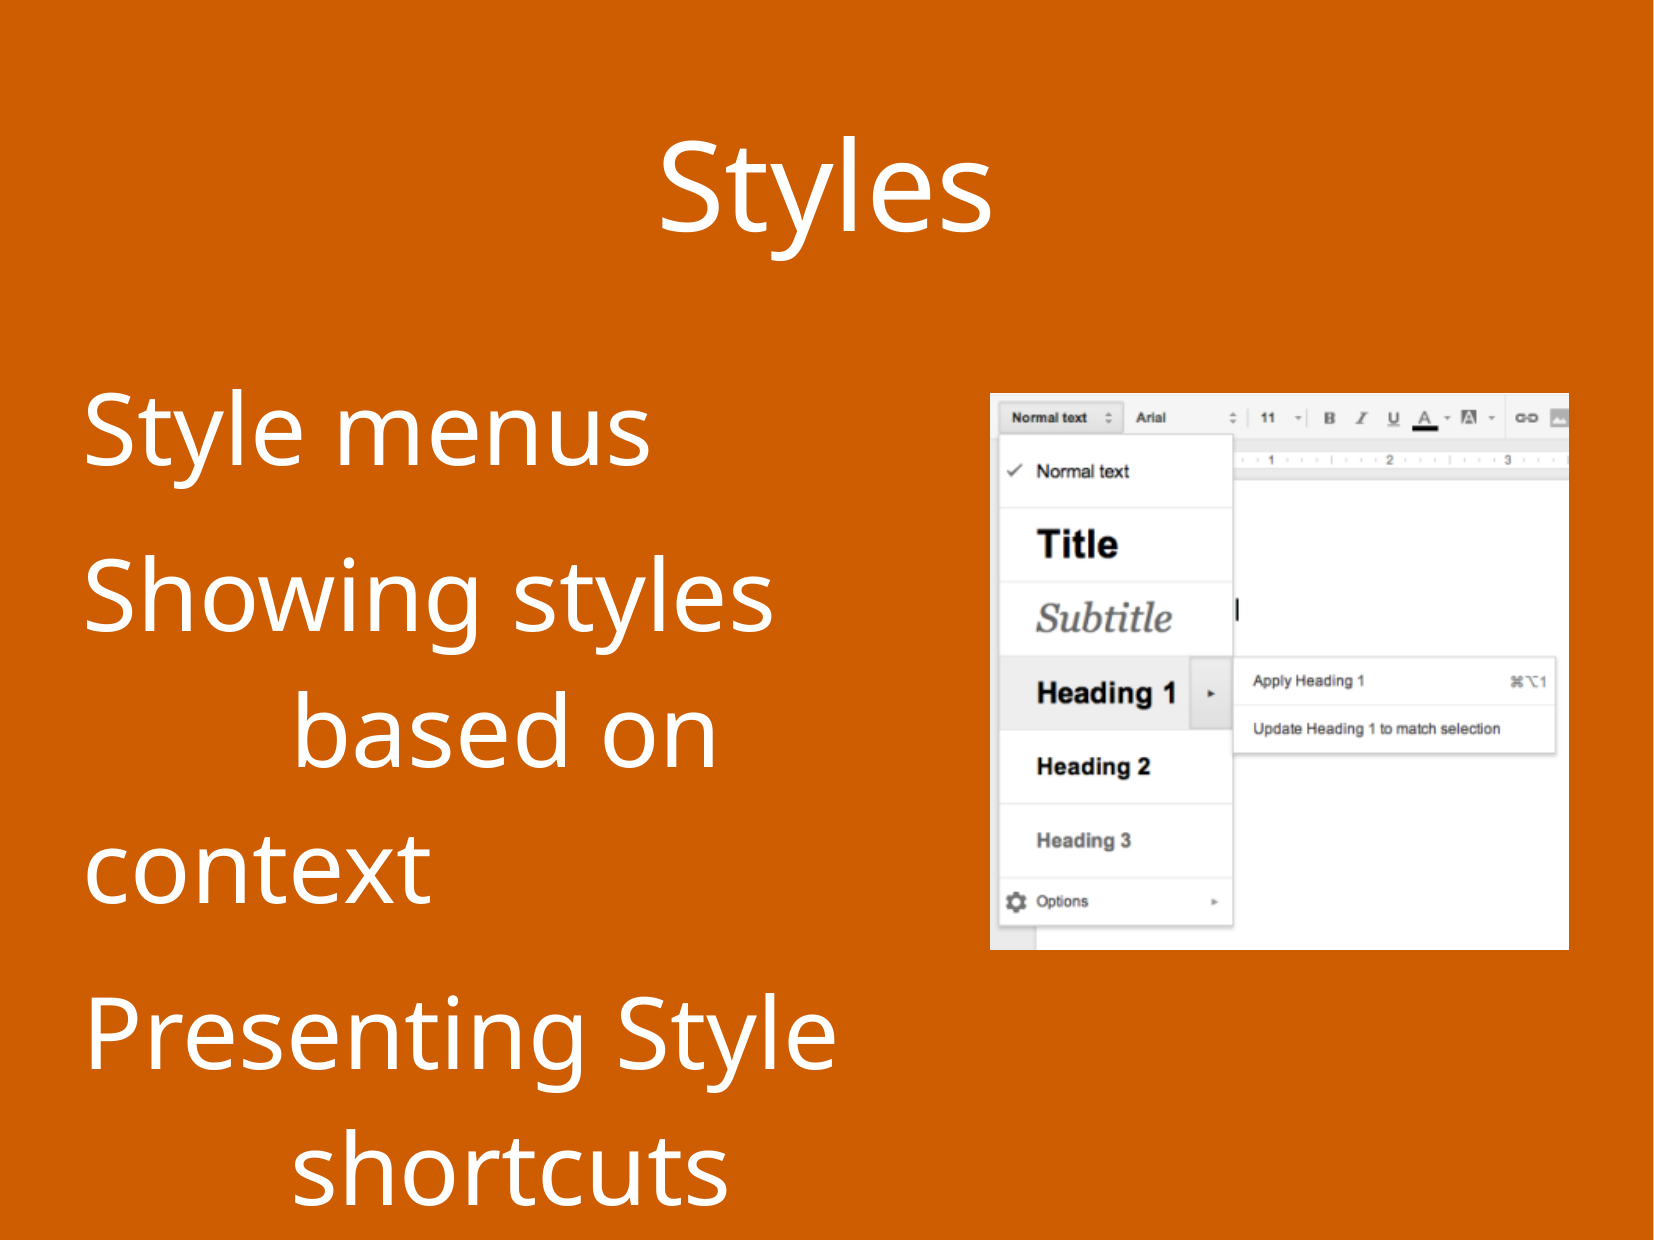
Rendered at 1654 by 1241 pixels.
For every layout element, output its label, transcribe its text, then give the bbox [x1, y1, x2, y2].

text_box Style menus Showing styles based on context Presenting Style shortcuts [82, 358, 976, 1019]
picture [990, 393, 1569, 950]
title Styles [82, 78, 1571, 289]
